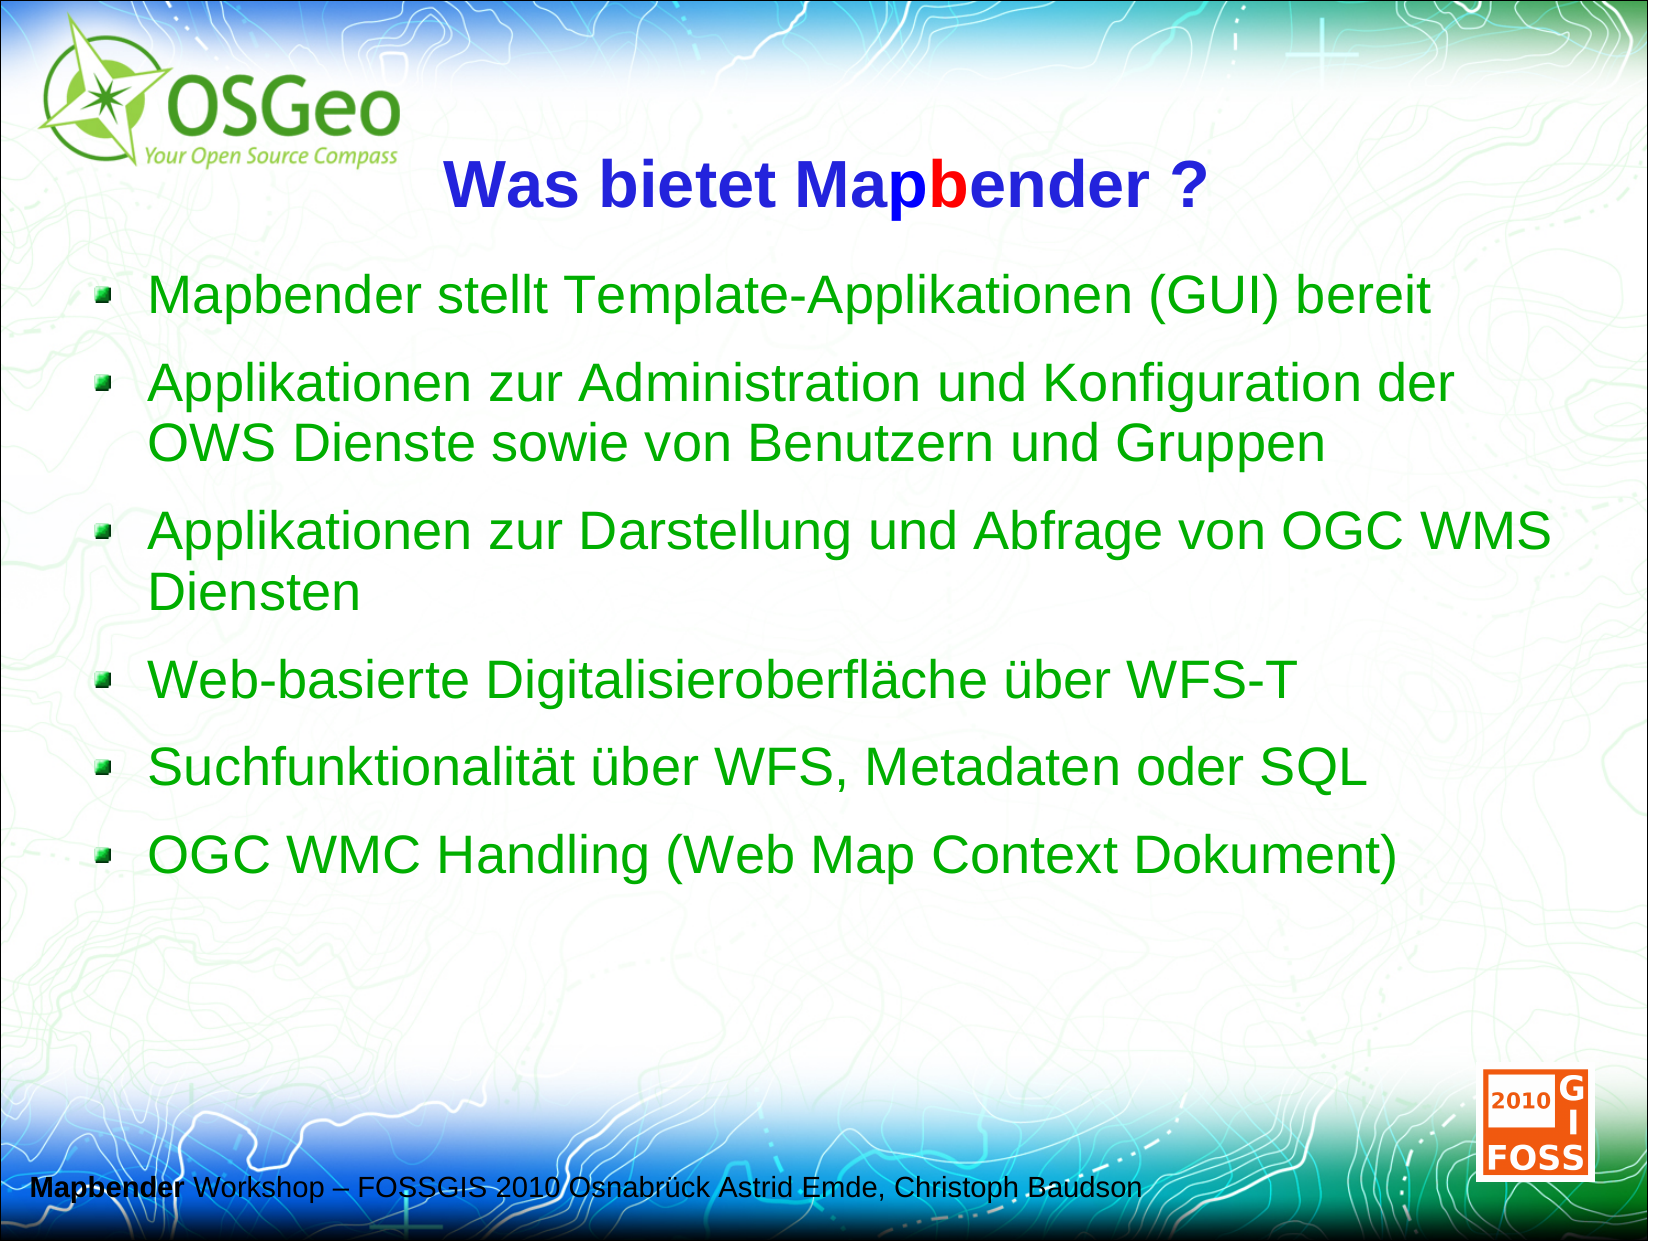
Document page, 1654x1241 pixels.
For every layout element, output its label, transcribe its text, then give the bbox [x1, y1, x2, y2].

picture [1, 1, 1647, 1240]
title Was bietet Mapbender ? [82, 96, 1571, 272]
list Mapbender stellt Template-Applikationen (GUI) bereit Applikationen zur Administration und Konfiguration der OWS Dienste sowie von Benutzern und Gruppen Applikationen zur Darstellung und Abfrage von OGC WMS Diensten Web-basierte Digitalisieroberfläche über WFS-T Suchfunktionalität über WFS, Metadaten oder SQL OGC WMC Handling (Web Map Context Dokument) [76, 264, 1565, 1084]
